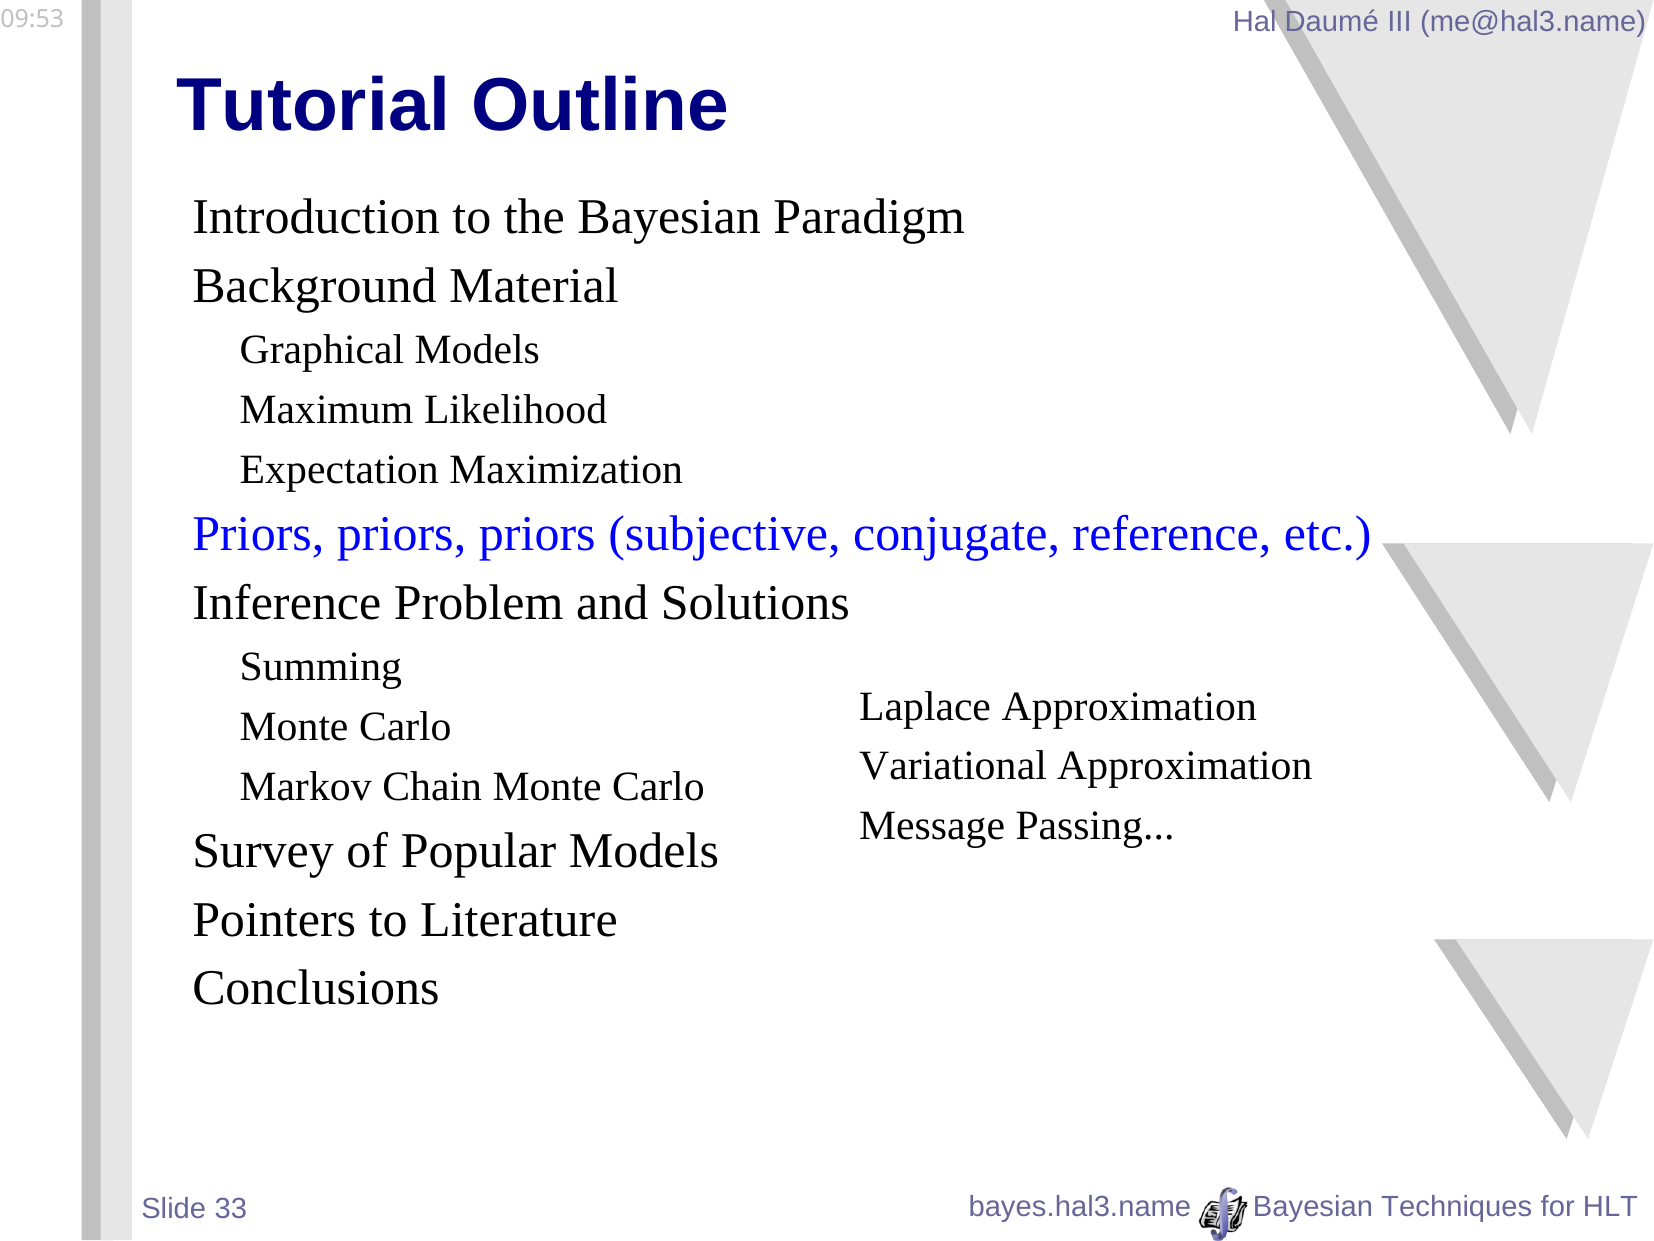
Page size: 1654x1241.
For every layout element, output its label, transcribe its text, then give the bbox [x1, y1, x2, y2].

list Laplace Approximation Variational Approximation Message Passing... [800, 682, 1516, 937]
picture [1198, 1203, 1248, 1241]
title Tutorial Outline [176, 44, 1509, 166]
list Introduction to the Bayesian Paradigm Background Material Graphical Models Maximum Likelihood Expectation Maximization Priors, priors, priors (subjective, conjugate, reference, etc.) Inference Problem and Solutions Summing Monte Carlo Markov Chain Monte Carlo Survey of Popular Models Pointers to Literature Conclusions [180, 188, 1512, 1203]
